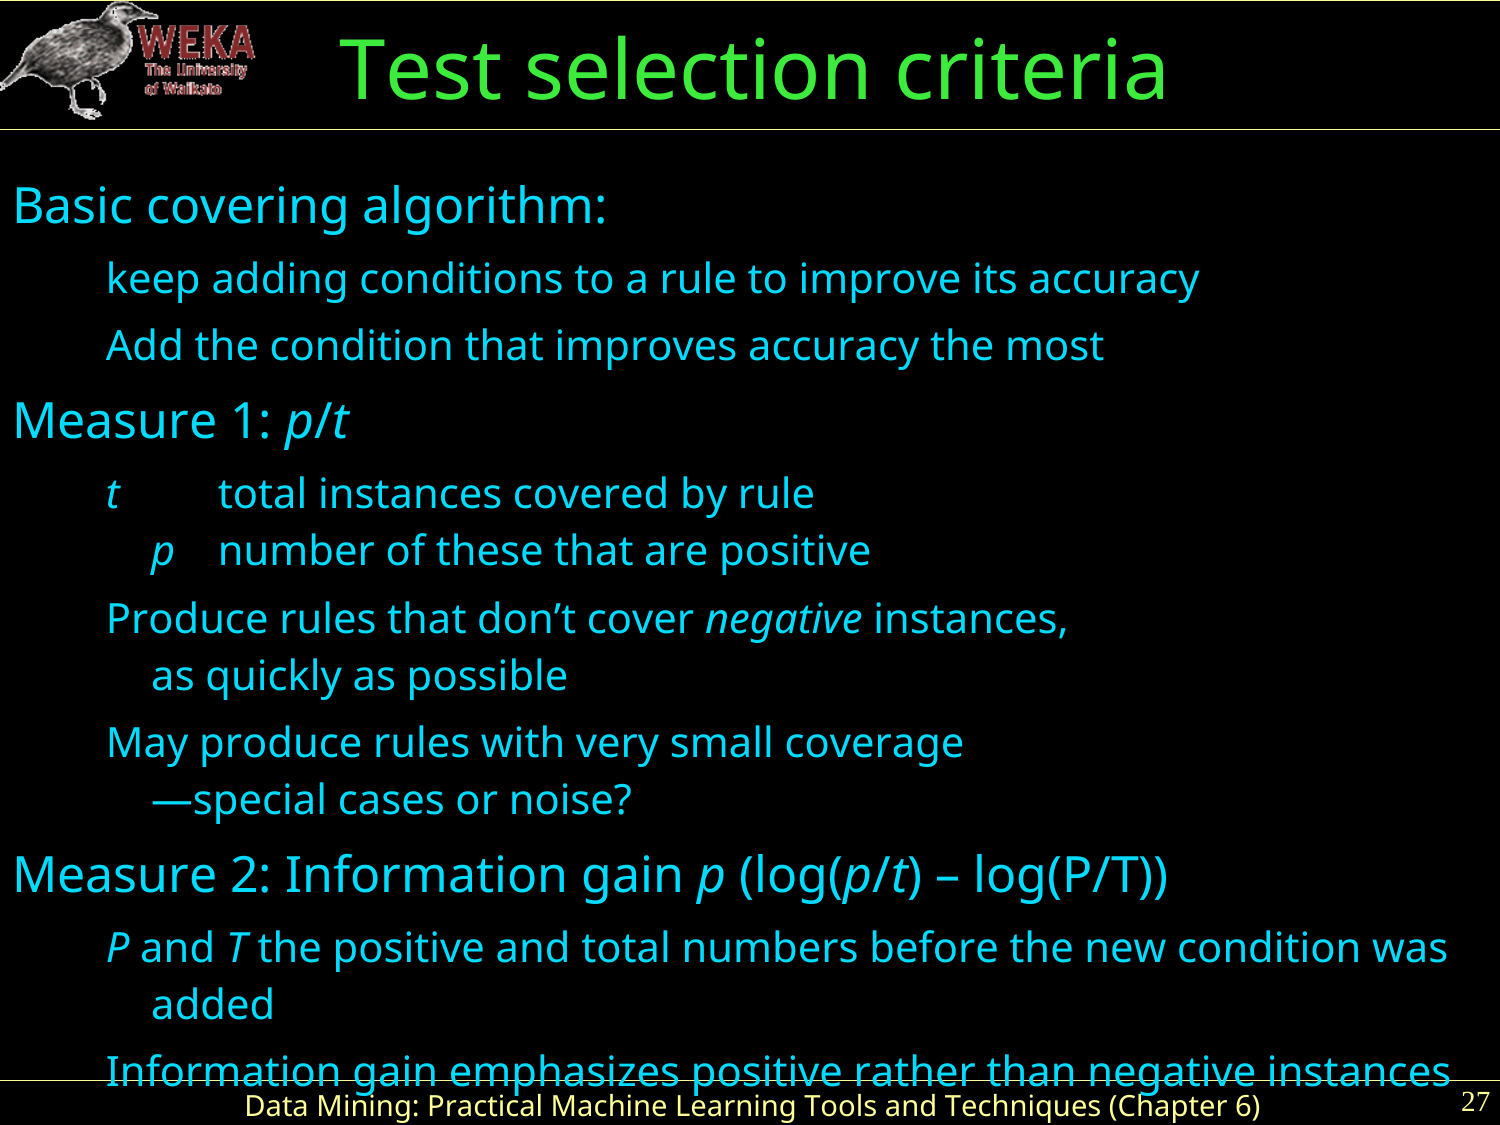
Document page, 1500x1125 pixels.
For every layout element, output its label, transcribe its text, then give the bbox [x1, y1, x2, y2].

title Test selection criteria [324, 0, 1500, 148]
list Basic covering algorithm: keep adding conditions to a rule to improve its accuracy Add the condition that improves accuracy the most Measure 1: p/t t total instances covered by rule p number of these that are positive Produce rules that don’t cover negative instances, as quickly as possible May produce rules with very small coverage —special cases or noise? Measure 2: Information gain p (log(p/t) – log(P/T)) P and T the positive and total numbers before the new condition was added Information gain emphasizes positive rather than negative instances These interact with the pruning mechanism used [0, 162, 1500, 1041]
picture [0, 1, 266, 129]
